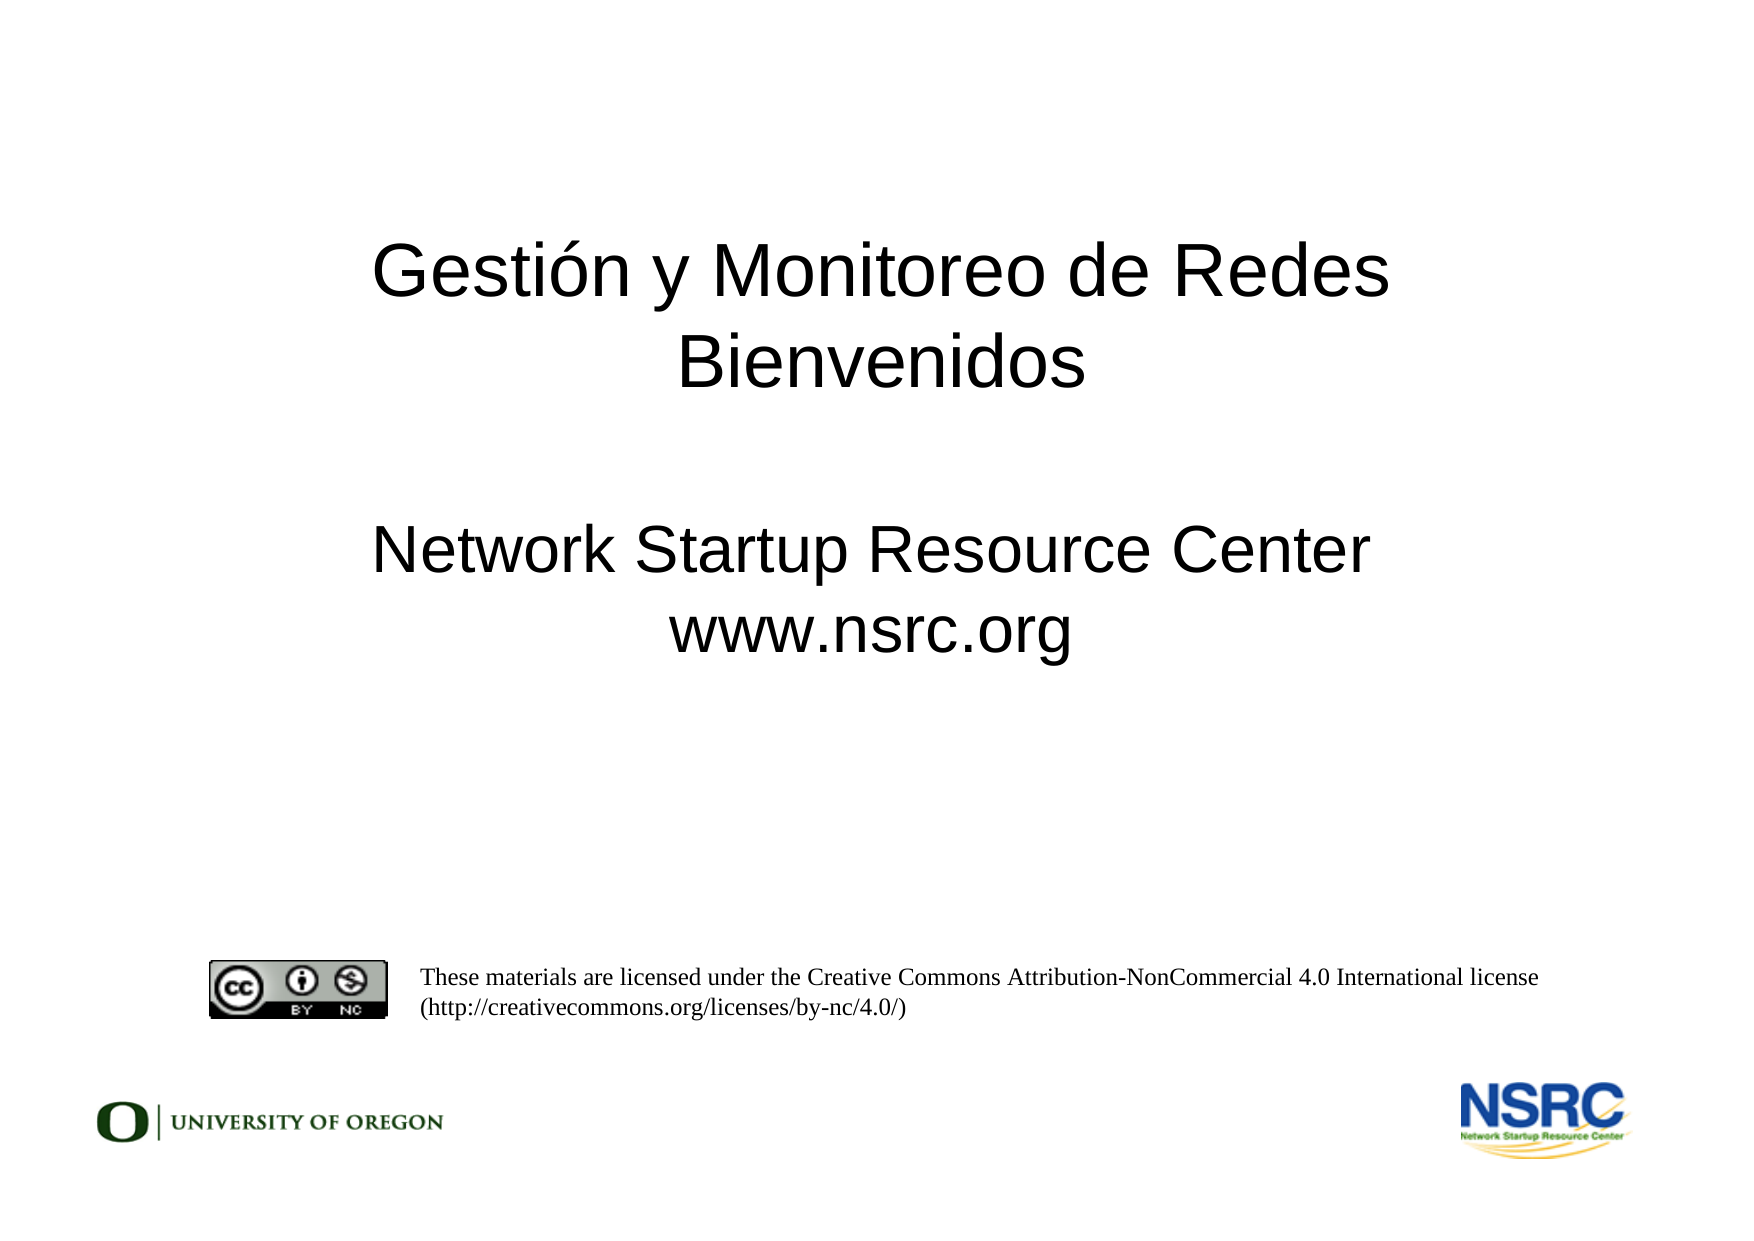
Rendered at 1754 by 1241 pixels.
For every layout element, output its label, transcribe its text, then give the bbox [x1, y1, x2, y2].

title Gestión y Monitoreo de Redes Bienvenidos [58, 202, 1670, 421]
picture [209, 960, 388, 1020]
picture [1461, 1082, 1633, 1159]
text_box Network Startup Resource Center www.nsrc.org [66, 498, 1678, 673]
picture [95, 1100, 445, 1144]
text_box These materials are licensed under the Creative Commons Attribution-NonCommercial 4.0 International license (http://creativecommons.org/licenses/by-nc/4.0/) [405, 953, 1575, 1055]
